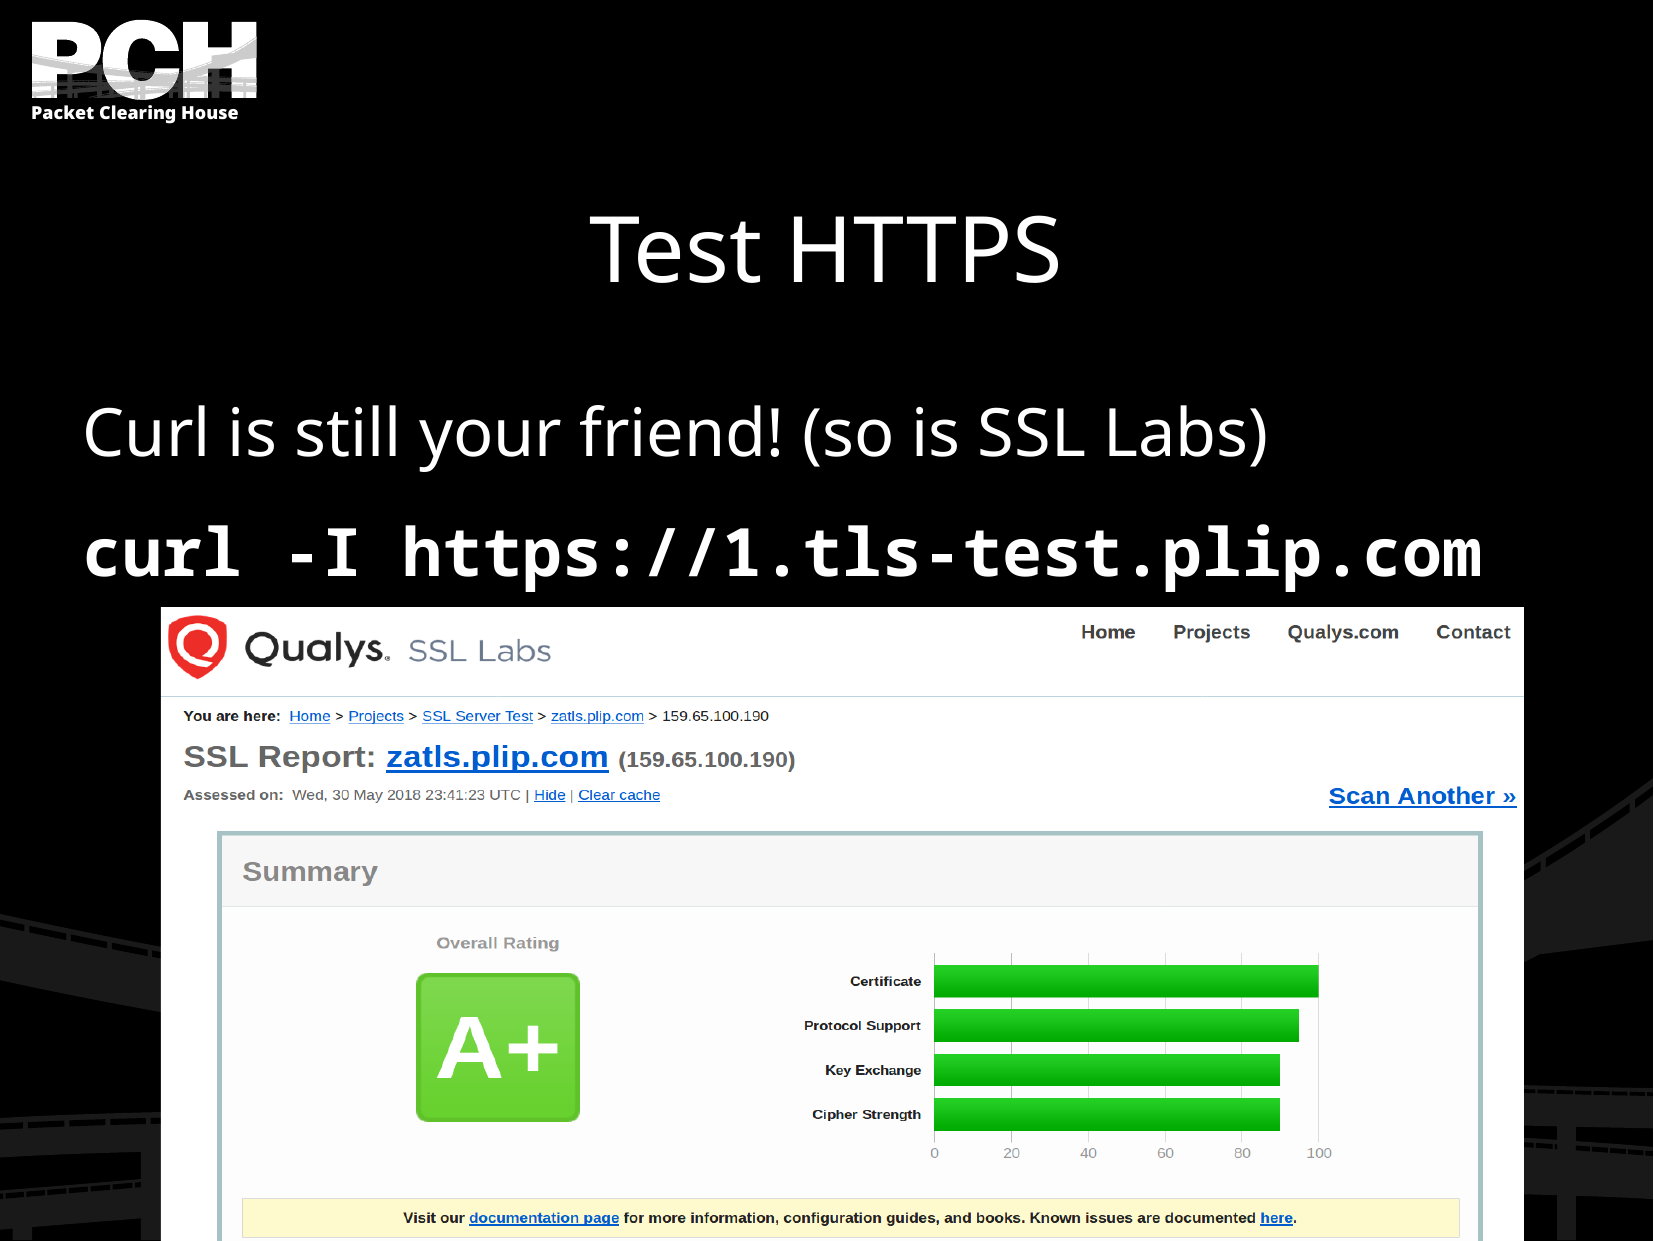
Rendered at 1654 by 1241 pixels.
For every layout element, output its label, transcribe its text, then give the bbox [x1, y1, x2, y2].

list Curl is still your friend! (so is SSL Labs) curl -I https://1.tls-test.plip.com [82, 384, 1571, 1105]
picture [160, 607, 1524, 1241]
title Test HTTPS [0, 143, 1653, 352]
